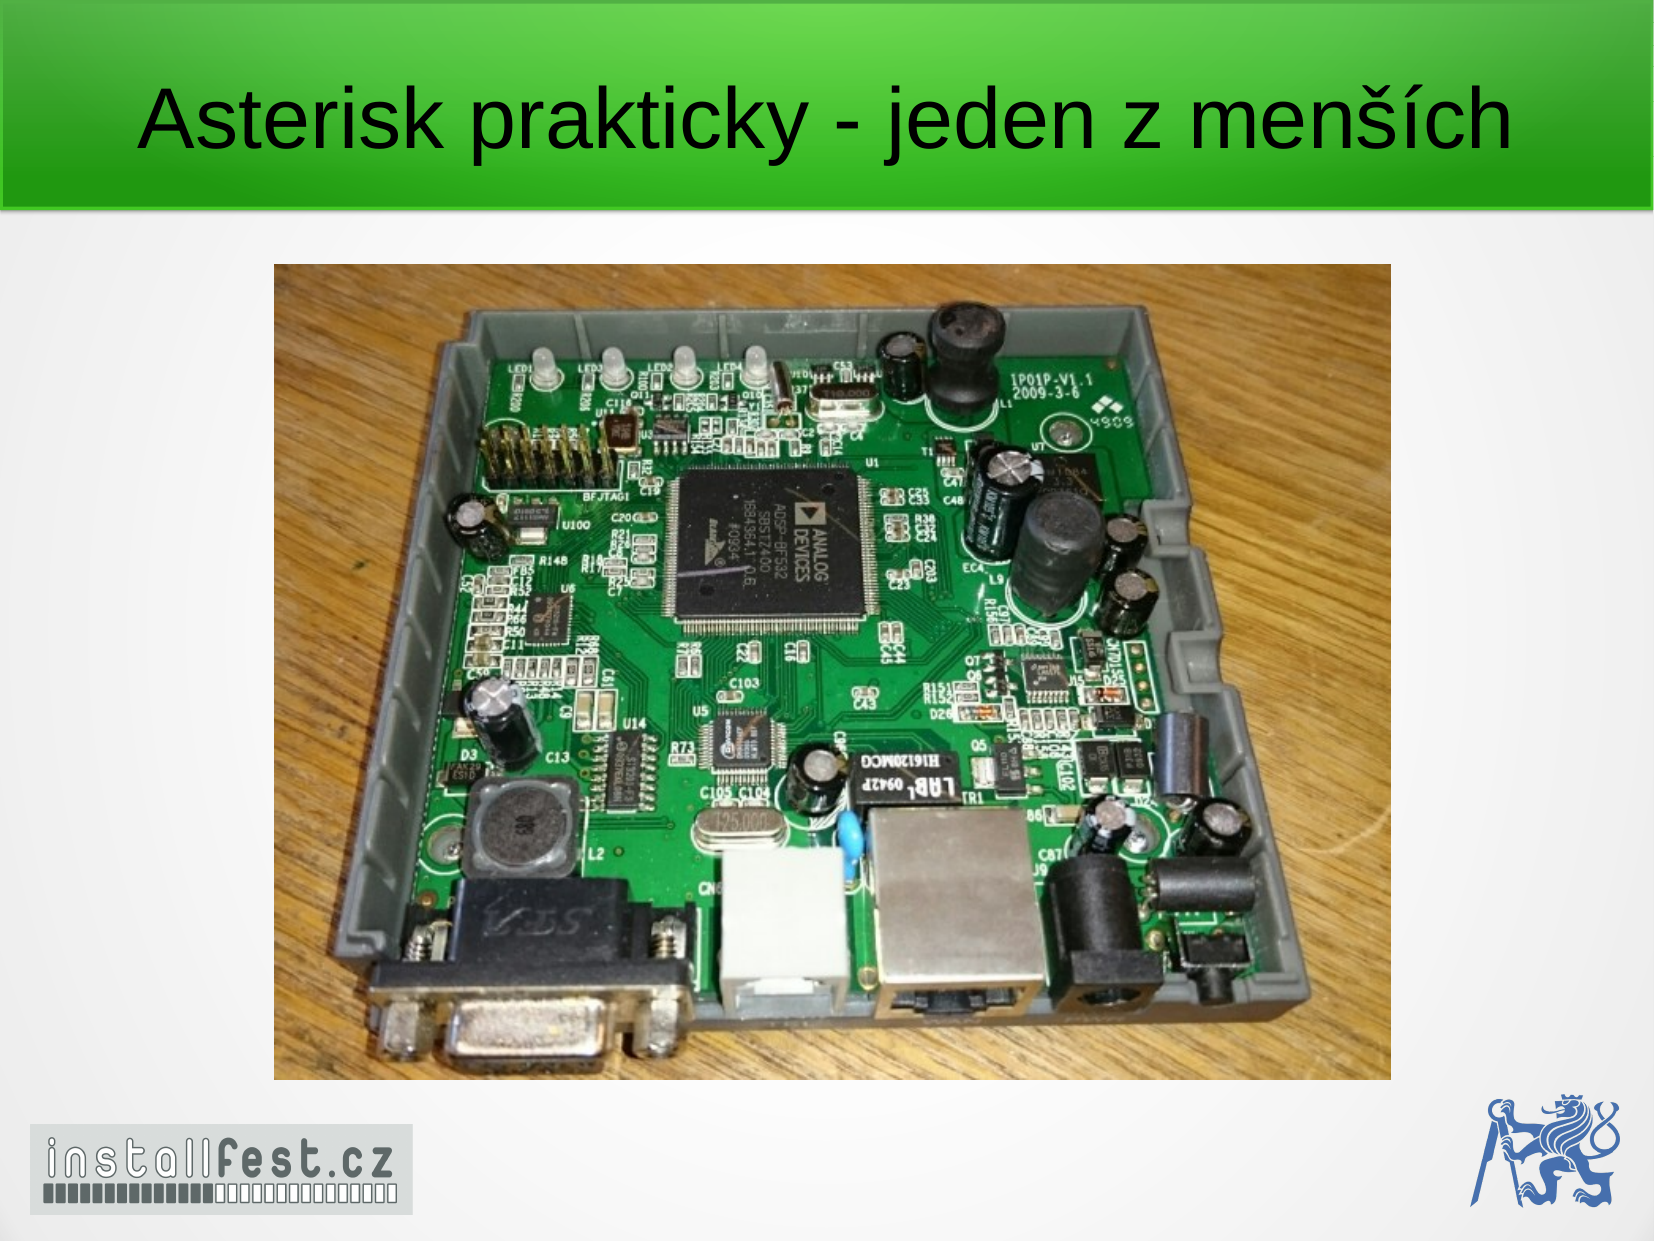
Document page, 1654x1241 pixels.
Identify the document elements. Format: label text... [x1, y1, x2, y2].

title Asterisk prakticky - jeden z menších [82, 13, 1571, 223]
picture [274, 264, 1391, 1080]
picture [30, 1124, 413, 1215]
picture [1470, 1094, 1620, 1208]
